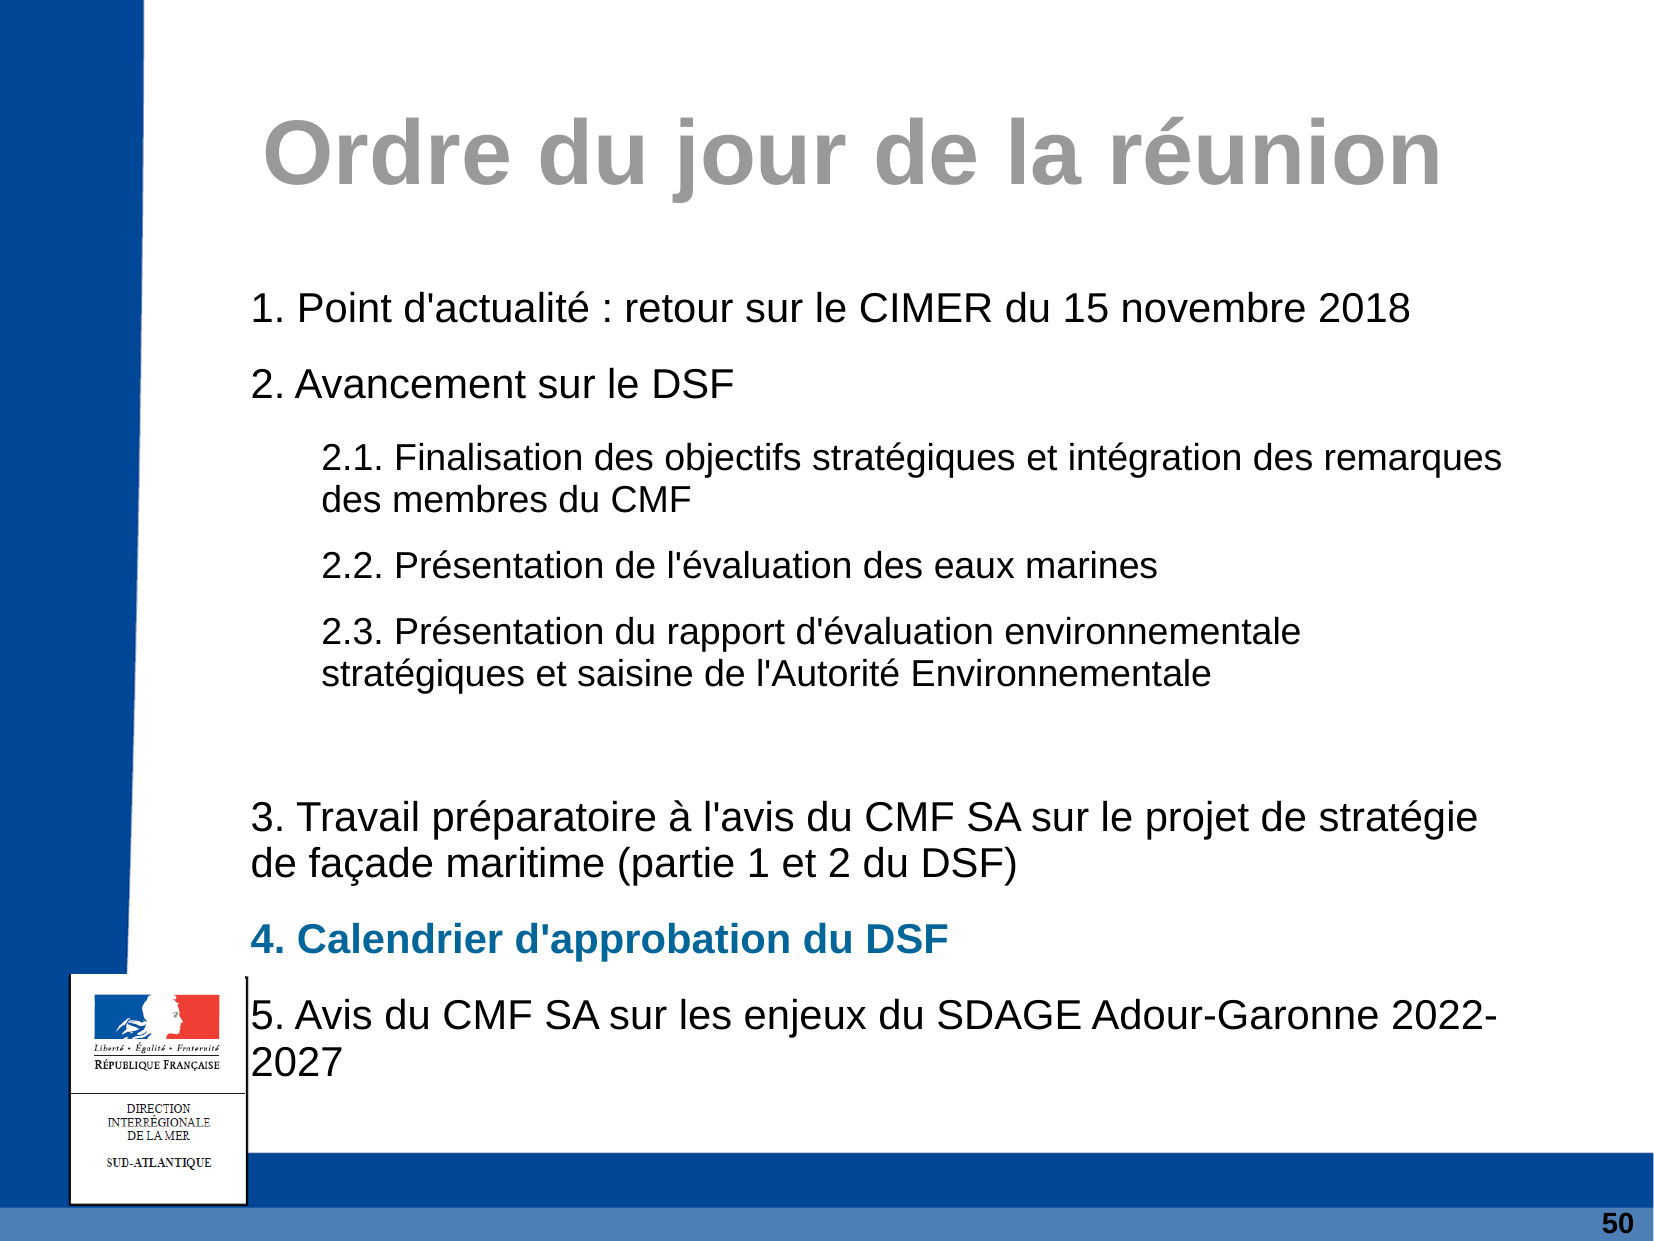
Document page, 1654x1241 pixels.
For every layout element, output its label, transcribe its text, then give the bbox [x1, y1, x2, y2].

picture [0, 0, 1654, 1241]
title Ordre du jour de la réunion [136, 56, 1571, 250]
list 1. Point d'actualité : retour sur le CIMER du 15 novembre 2018 2. Avancement sur le DSF 2.1. Finalisation des objectifs stratégiques et intégration des remarques des membres du CMF 2.2. Présentation de l'évaluation des eaux marines 2.3. Présentation du rapport d'évaluation environnementale stratégiques et saisine de l'Autorité Environnementale 3. Travail préparatoire à l'avis du CMF SA sur le projet de stratégie de façade maritime (partie 1 et 2 du DSF) 4. Calendrier d'approbation du DSF 5. Avis du CMF SA sur les enjeux du SDAGE Adour-Garonne 2022-2027 [179, 284, 1509, 1195]
